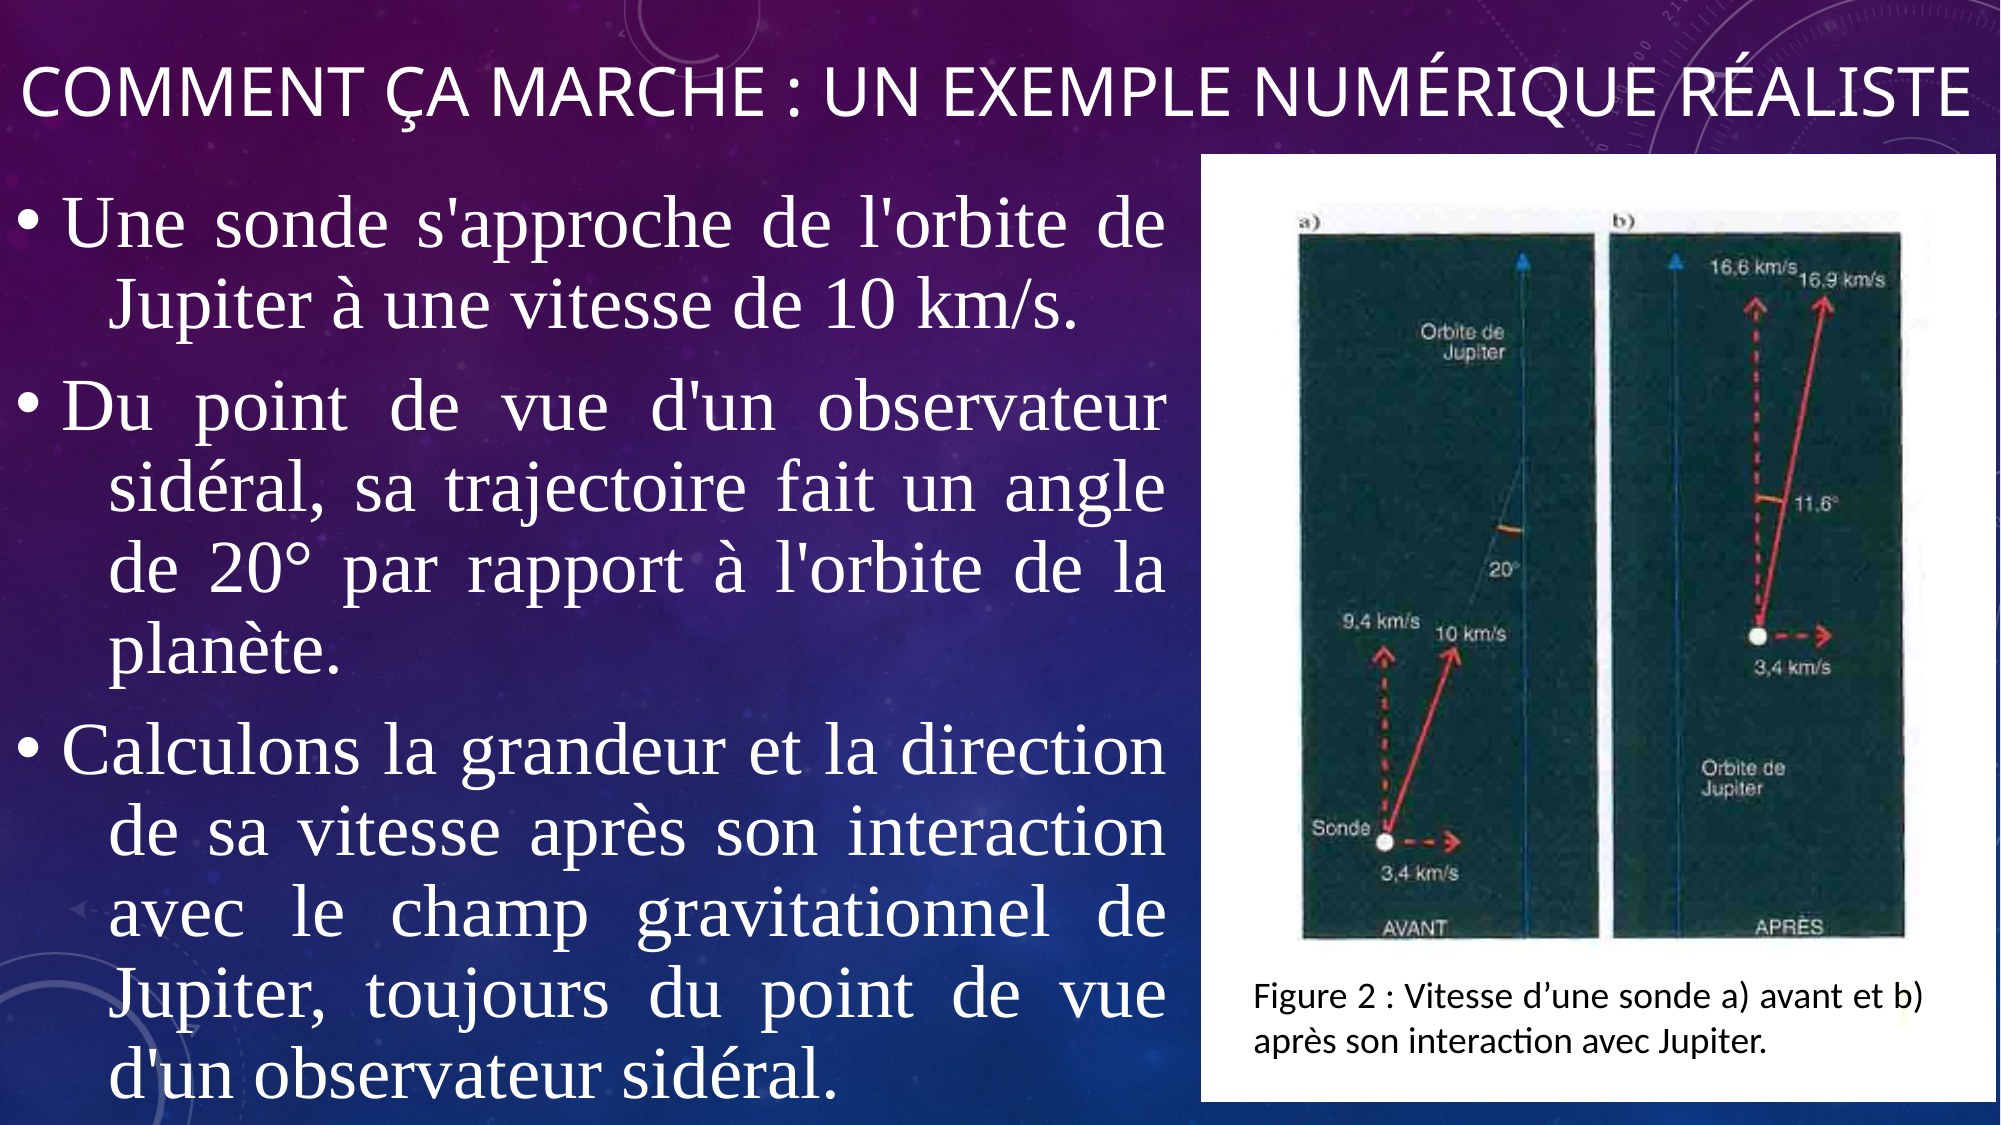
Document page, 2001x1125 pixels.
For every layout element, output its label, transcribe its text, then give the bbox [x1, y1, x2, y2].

title Comment ça marche : Un exemple numérique réaliste [4, 0, 2000, 178]
picture [1201, 154, 1996, 1102]
text_box Figure 2 : Vitesse d’une sonde a) avant et b) après son interaction avec Jupiter. [1238, 963, 2000, 1068]
list Une sonde s'approche de l'orbite de Jupiter à une vitesse de 10 km/s. Du point de vue d'un observateur sidéral, sa trajectoire fait un angle de 20° par rapport à l'orbite de la planète. Calculons la grandeur et la direction de sa vitesse après son interaction avec le champ gravitationnel de Jupiter, toujours du point de vue d'un observateur sidéral. [0, 175, 1184, 1125]
